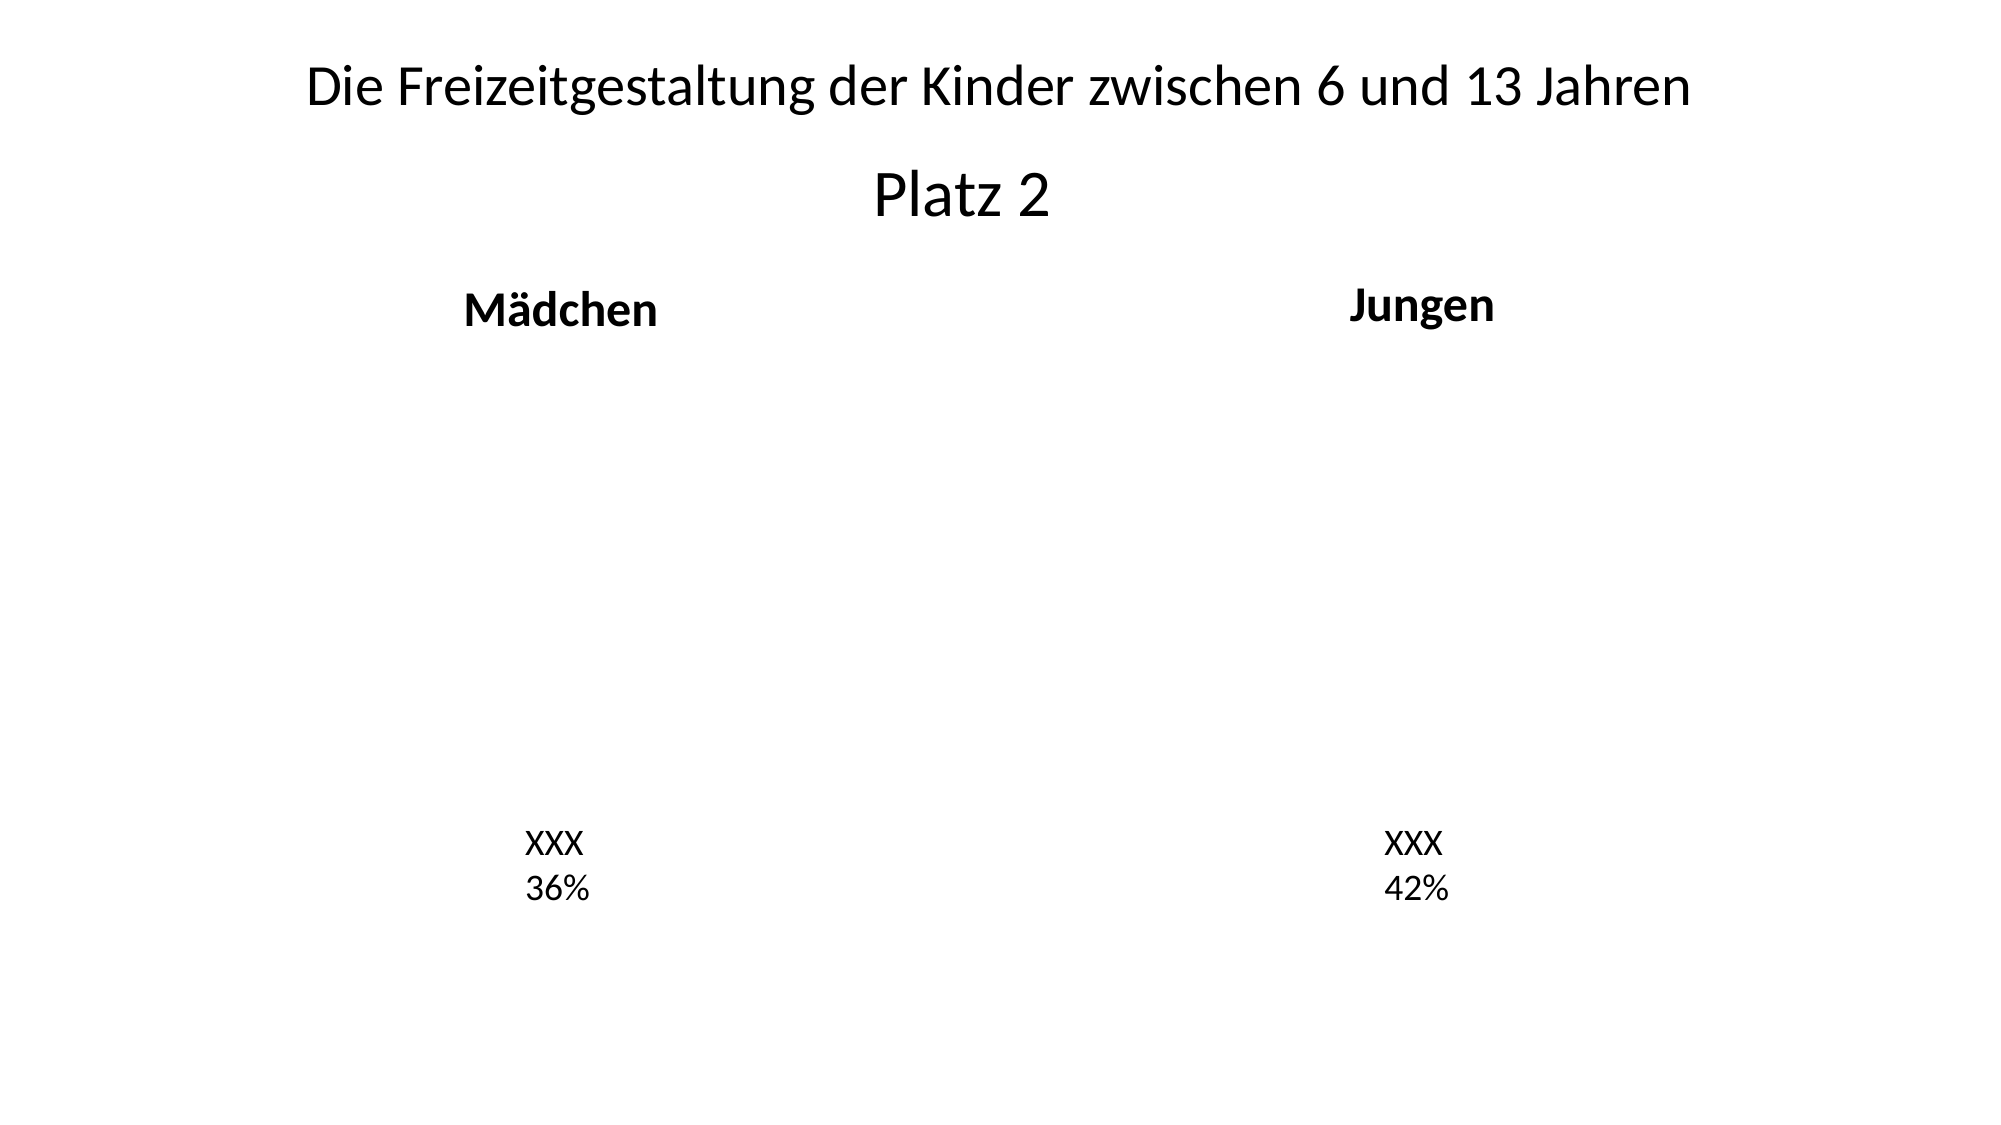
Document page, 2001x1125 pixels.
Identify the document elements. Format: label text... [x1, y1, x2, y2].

text_box XXX 42% [1369, 810, 1473, 917]
text_box Mädchen [444, 280, 677, 351]
text_box Die Freizeitgestaltung der Kinder zwischen 6 und 13 Jahren [290, 39, 1725, 126]
text_box Platz 2 [858, 141, 1073, 238]
text_box XXX 36% [510, 810, 612, 917]
text_box Jungen [1303, 280, 1542, 341]
